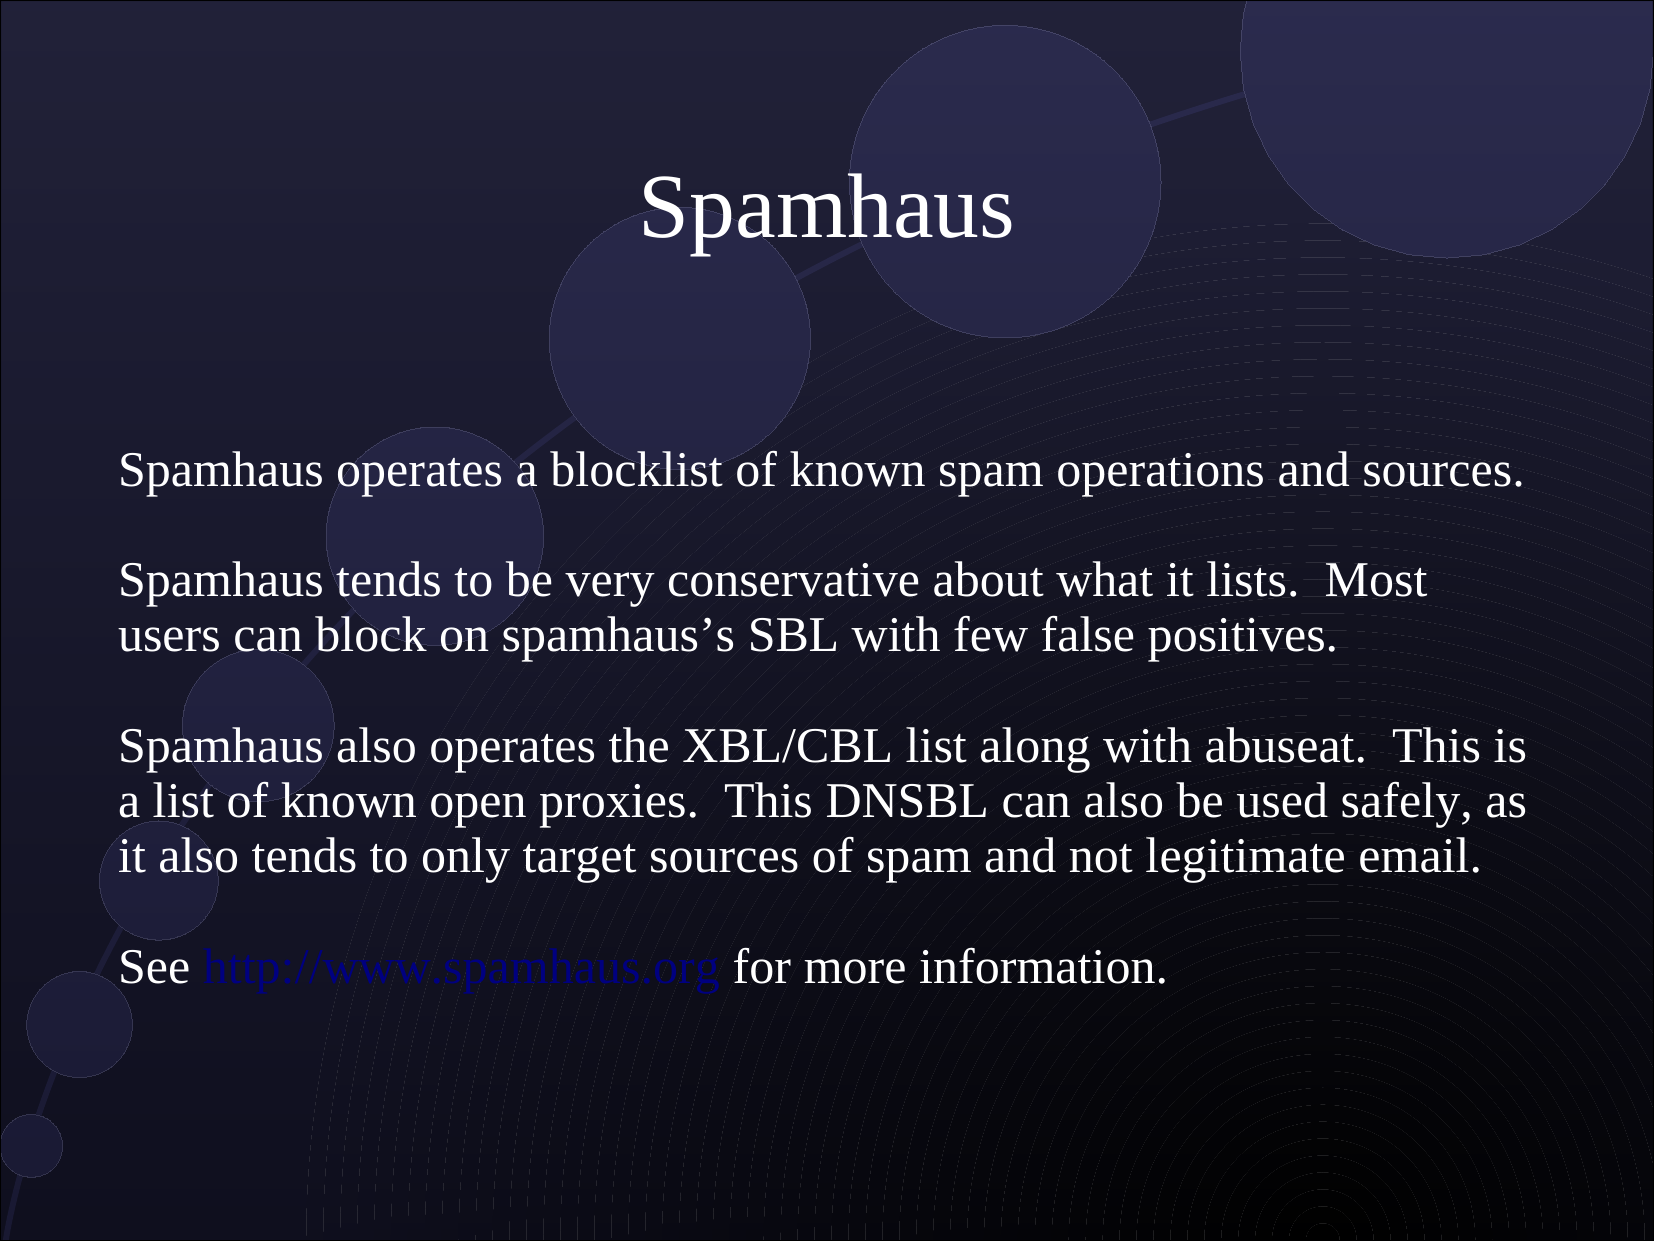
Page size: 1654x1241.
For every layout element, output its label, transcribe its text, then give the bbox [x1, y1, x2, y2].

title Spamhaus [121, 102, 1534, 311]
subtitle Spamhaus operates a blocklist of known spam operations and sources. Spamhaus tends to be very conservative about what it lists. Most users can block on spamhaus’s SBL with few false positives. Spamhaus also operates the XBL/CBL list along with abuseat. This is a list of known open proxies. This DNSBL can also be used safely, as it also tends to only target sources of spam and not legitimate email. See http://www.spamhaus.org for more information. [118, 324, 1531, 1112]
